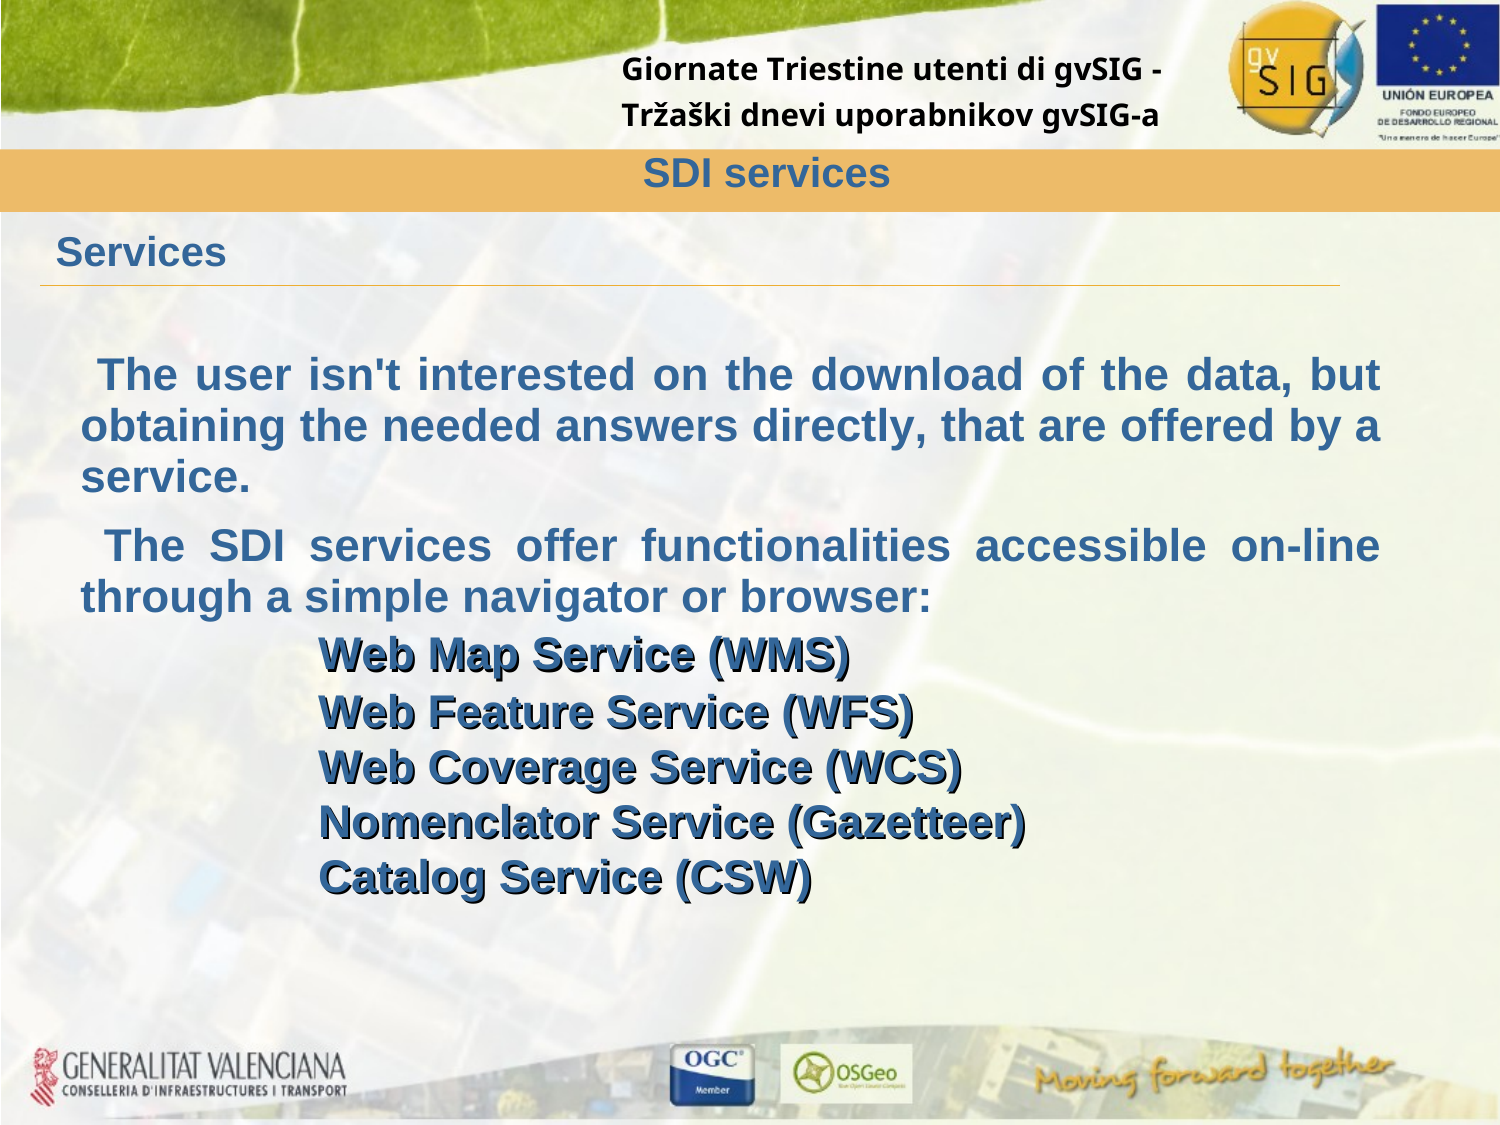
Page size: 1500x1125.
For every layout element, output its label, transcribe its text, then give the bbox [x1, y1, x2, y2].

text_box The user isn't interested on the download of the data, but obtaining the needed answers directly, that are offered by a service. The SDI services offer functionalities accessible on-line through a simple navigator or browser: Web Map Service (WMS) Web Feature Service (WFS) Web Coverage Service (WCS) Nomenclator Service (Gazetteer) Catalog Service (CSW) [80, 267, 1382, 1089]
text_box SDI services [145, 152, 1389, 208]
picture [1, 212, 1500, 1125]
text_box Services [40, 222, 1196, 293]
picture [1, 0, 1500, 149]
